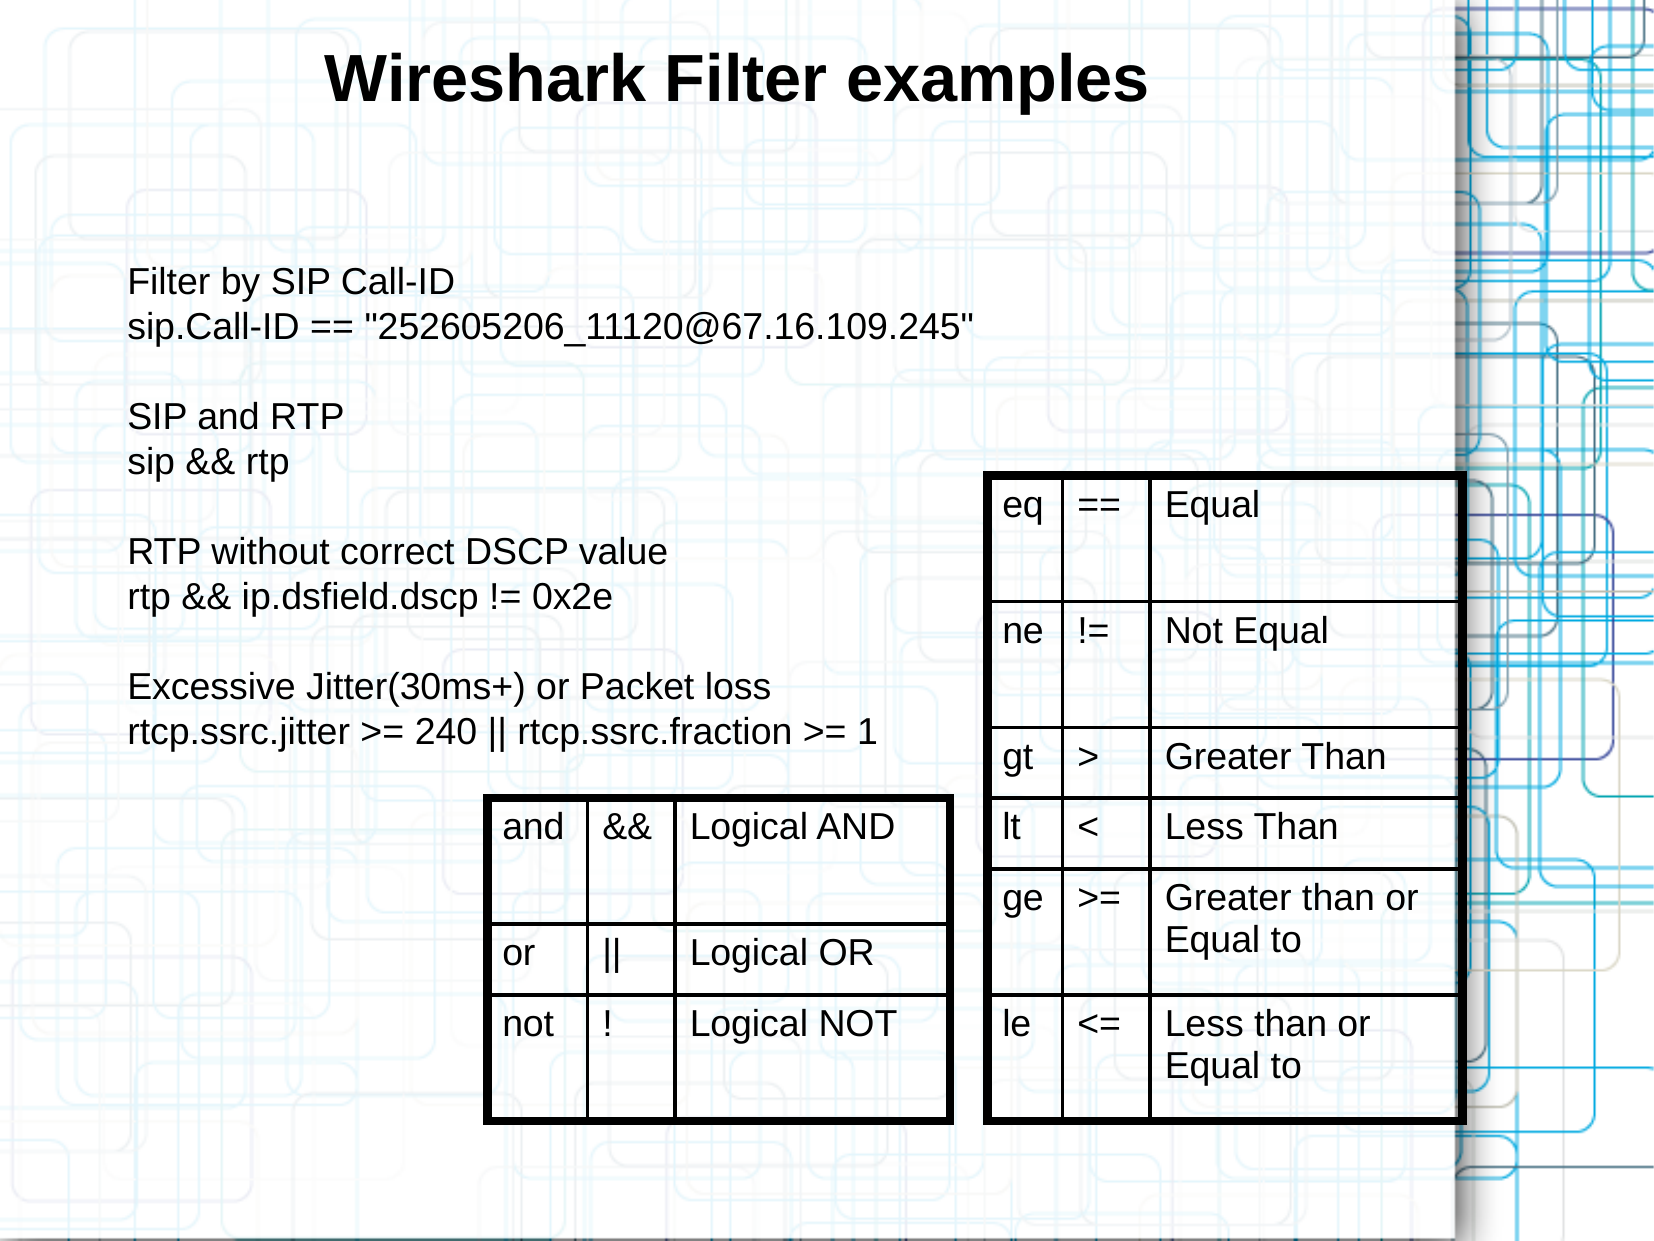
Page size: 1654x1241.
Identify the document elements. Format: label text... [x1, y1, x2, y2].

table_cell ! [589, 997, 673, 1117]
table_cell Less Than [1152, 800, 1458, 867]
title Wireshark Filter examples [112, 24, 1363, 126]
table_cell Logical NOT [677, 997, 946, 1117]
table_cell > [1064, 729, 1148, 796]
table_cell or [492, 926, 586, 993]
table_cell != [1064, 603, 1148, 726]
table_cell Less than or Equal to [1152, 997, 1458, 1117]
table_header and [492, 802, 586, 922]
table_header eq [992, 480, 1061, 600]
table_header && [589, 802, 673, 922]
table_cell < [1064, 800, 1148, 867]
table_cell Logical OR [677, 926, 946, 993]
table_header == [1064, 480, 1148, 600]
table_cell <= [1064, 997, 1148, 1117]
text_box Filter by SIP Call-ID sip.Call-ID == "252605206_11120@67.16.109.245" SIP and RTP sip && rtp RTP without correct DSCP value rtp && ip.dsfield.dscp != 0x2e Excessive Jitter(30ms+) or Packet loss rtcp.ssrc.jitter >= 240 || rtcp.ssrc.fraction >= 1 [112, 249, 1313, 806]
table_cell gt [992, 729, 1061, 796]
table_cell Not Equal [1152, 603, 1458, 726]
table_cell || [589, 926, 673, 993]
table_cell >= [1064, 871, 1148, 993]
table_cell ge [992, 871, 1061, 993]
picture [0, 0, 1654, 1241]
table_cell lt [992, 800, 1061, 867]
table_header Equal [1152, 480, 1458, 600]
table_cell le [992, 997, 1061, 1117]
table_header Logical AND [677, 802, 946, 922]
table_cell ne [992, 603, 1061, 726]
table_cell Greater Than [1152, 729, 1458, 796]
table_cell Greater than or Equal to [1152, 871, 1458, 993]
table_cell not [492, 997, 586, 1117]
